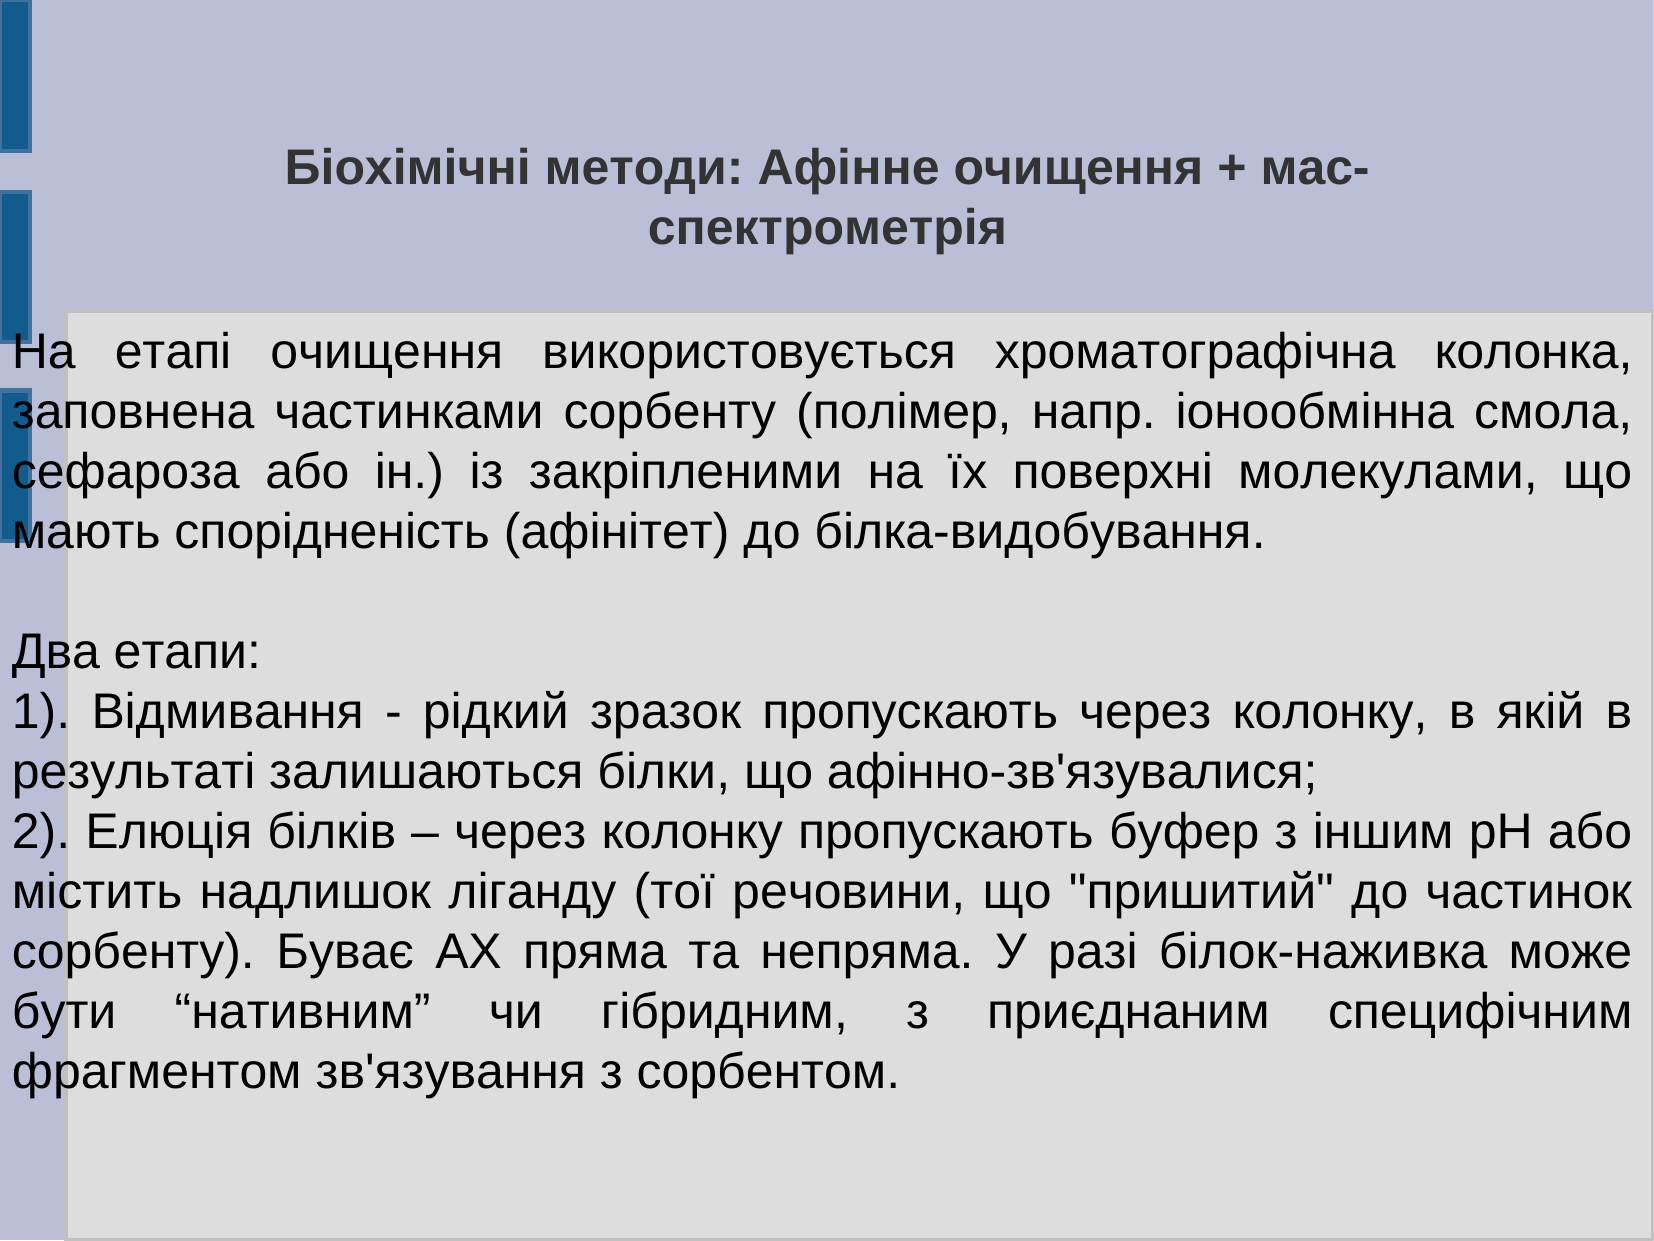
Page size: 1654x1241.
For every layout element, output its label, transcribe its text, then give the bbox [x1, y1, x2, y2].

title Біохімічні методи: Афінне очищення + мас-спектрометрія [121, 134, 1534, 256]
list На етапі очищення використовується хроматографічна колонка, заповнена частинками сорбенту (полімер, напр. іонообмінна смола, сефароза або ін.) із закріпленими на їх поверхні молекулами, що мають спорідненість (афінітет) до білка-видобування. Два етапи: 1). Відмивання - рідкий зразок пропускають через колонку, в якій в результаті залишаються білки, що афінно-зв'язувалися; 2). Елюція білків – через колонку пропускають буфер з іншим pH або містить надлишок ліганду (тої речовини, що "пришитий" до частинок сорбенту). Буває АХ пряма та непряма. У разі білок-наживка може бути “нативним” чи гібридним, з приєднаним специфічним фрагментом зв'язування з сорбентом. [11, 318, 1654, 1241]
